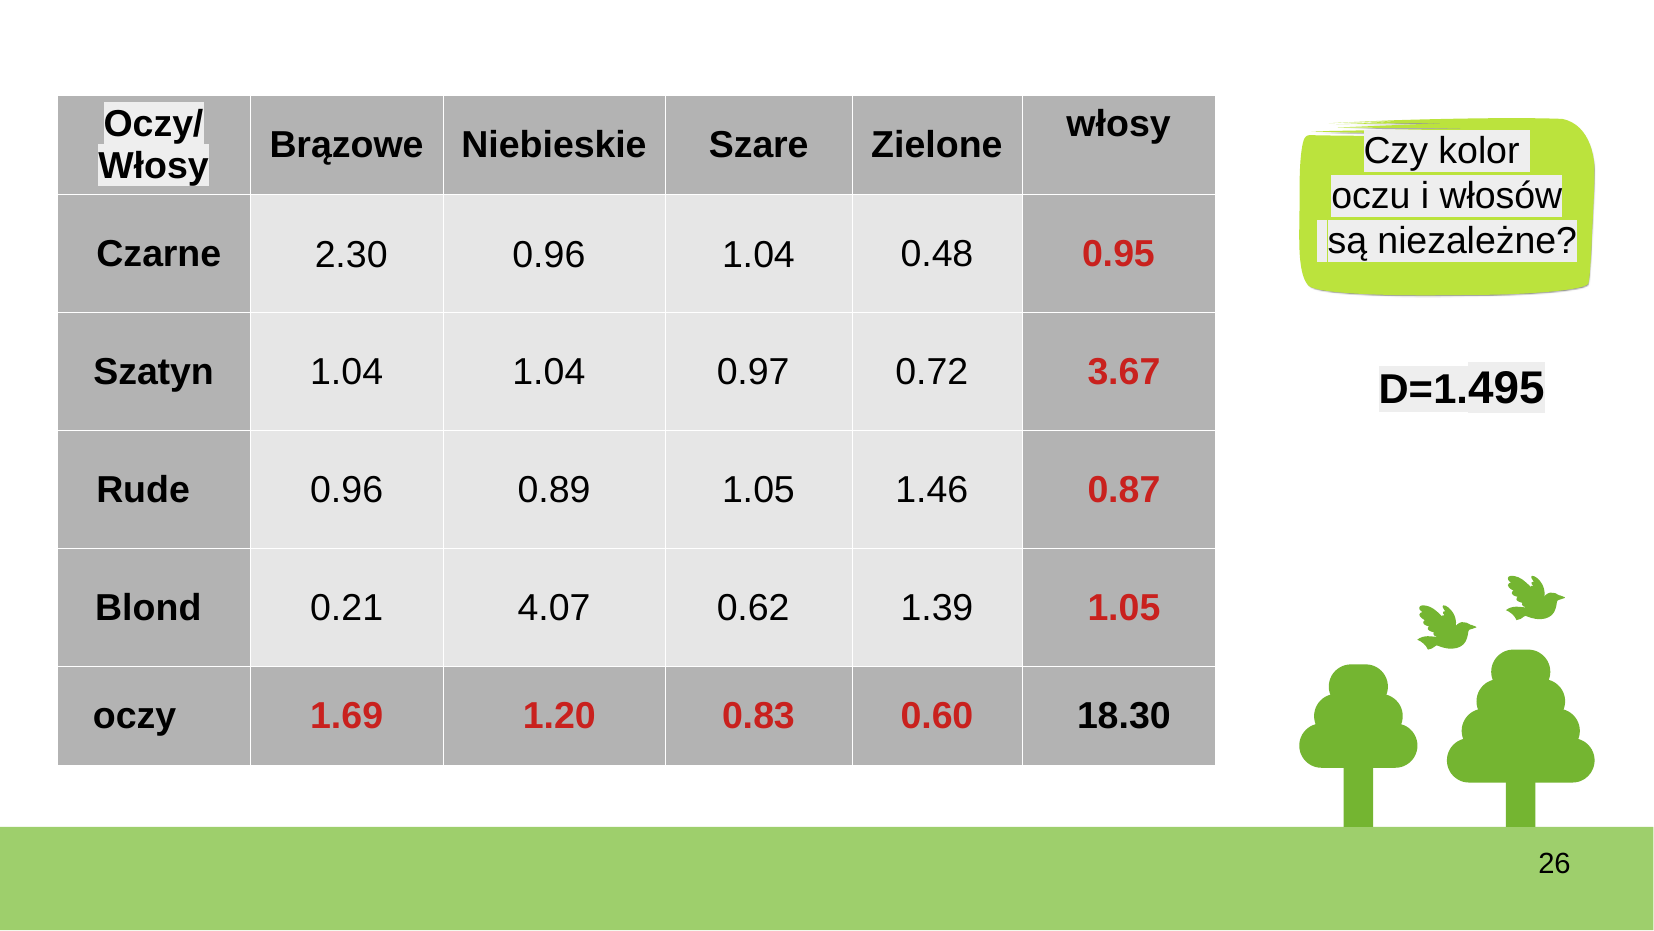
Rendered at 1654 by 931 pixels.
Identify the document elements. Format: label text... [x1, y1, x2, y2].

table_cell 1.69 [251, 667, 443, 765]
table_cell 0.62 [666, 549, 852, 666]
table_header Szare [666, 96, 852, 194]
table_cell Czarne [58, 195, 250, 312]
table_cell 1.04 [444, 313, 665, 430]
table_cell 3.67 [1023, 313, 1215, 430]
table_cell 0.97 [666, 313, 852, 430]
table_cell 1.05 [666, 431, 852, 548]
table_cell 1.04 [666, 195, 852, 312]
table_cell 0.48 [853, 195, 1022, 312]
table_cell 18.30 [1023, 667, 1215, 765]
table_cell 0.87 [1023, 431, 1215, 548]
table_cell 0.60 [853, 667, 1022, 765]
table_cell oczy [58, 667, 250, 765]
table_cell 4.07 [444, 549, 665, 666]
table_cell Rude [58, 431, 250, 548]
table_cell 1.20 [444, 667, 665, 765]
table_cell 0.83 [666, 667, 852, 765]
table_header Zielone [853, 96, 1022, 194]
table_cell 0.96 [444, 195, 665, 312]
text_box D=1.495 [1358, 362, 1565, 414]
table_cell 1.04 [251, 313, 443, 430]
table_header włosy [1023, 96, 1215, 194]
table_cell 1.46 [853, 431, 1022, 548]
table_cell 1.39 [853, 549, 1022, 666]
table_cell 0.89 [444, 431, 665, 548]
table_cell Szatyn [58, 313, 250, 430]
table_cell 0.95 [1023, 195, 1215, 312]
table_cell 0.21 [251, 549, 443, 666]
table_cell Blond [58, 549, 250, 666]
table_header Oczy/Włosy [58, 96, 250, 194]
table_header Brązowe [251, 96, 443, 194]
text_box Czy kolor oczu i włosów są niezależne? [1299, 118, 1595, 296]
table_cell 2.30 [251, 195, 443, 312]
table_header Niebieskie [444, 96, 665, 194]
table_cell 0.96 [251, 431, 443, 548]
table_cell 1.05 [1023, 549, 1215, 666]
table_cell 0.72 [853, 313, 1022, 430]
